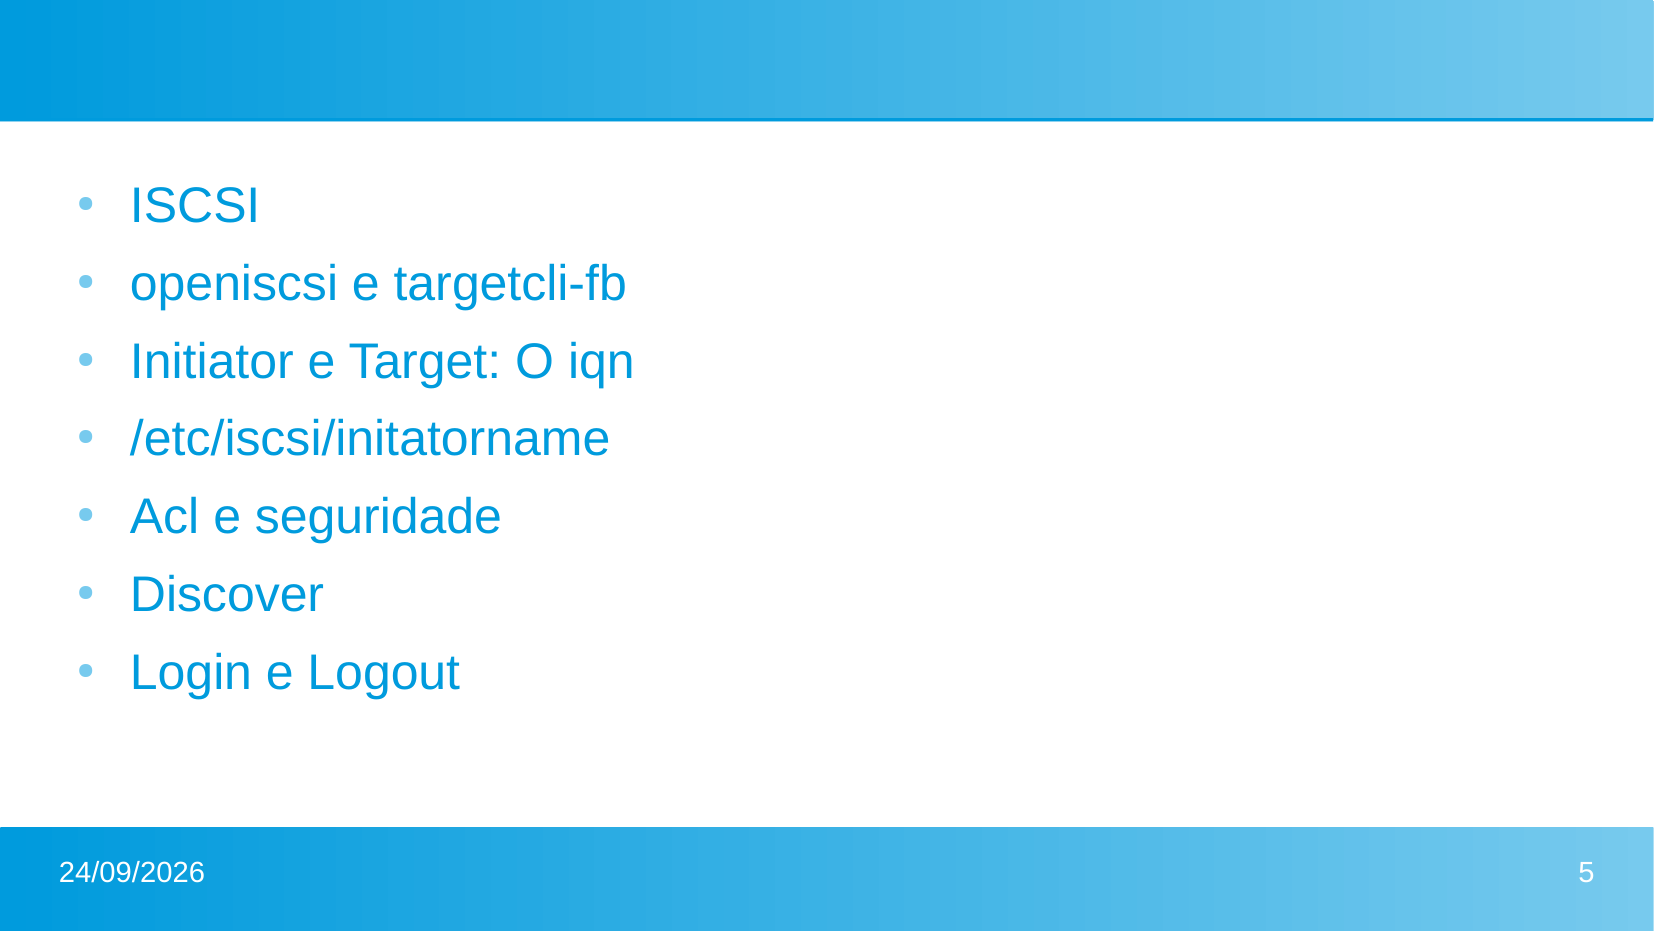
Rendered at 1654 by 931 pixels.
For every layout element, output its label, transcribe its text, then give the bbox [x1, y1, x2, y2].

list ISCSI openiscsi e targetcli-fb Initiator e Target: O iqn /etc/iscsi/initatorname Acl e seguridade Discover Login e Logout [59, 177, 1595, 768]
